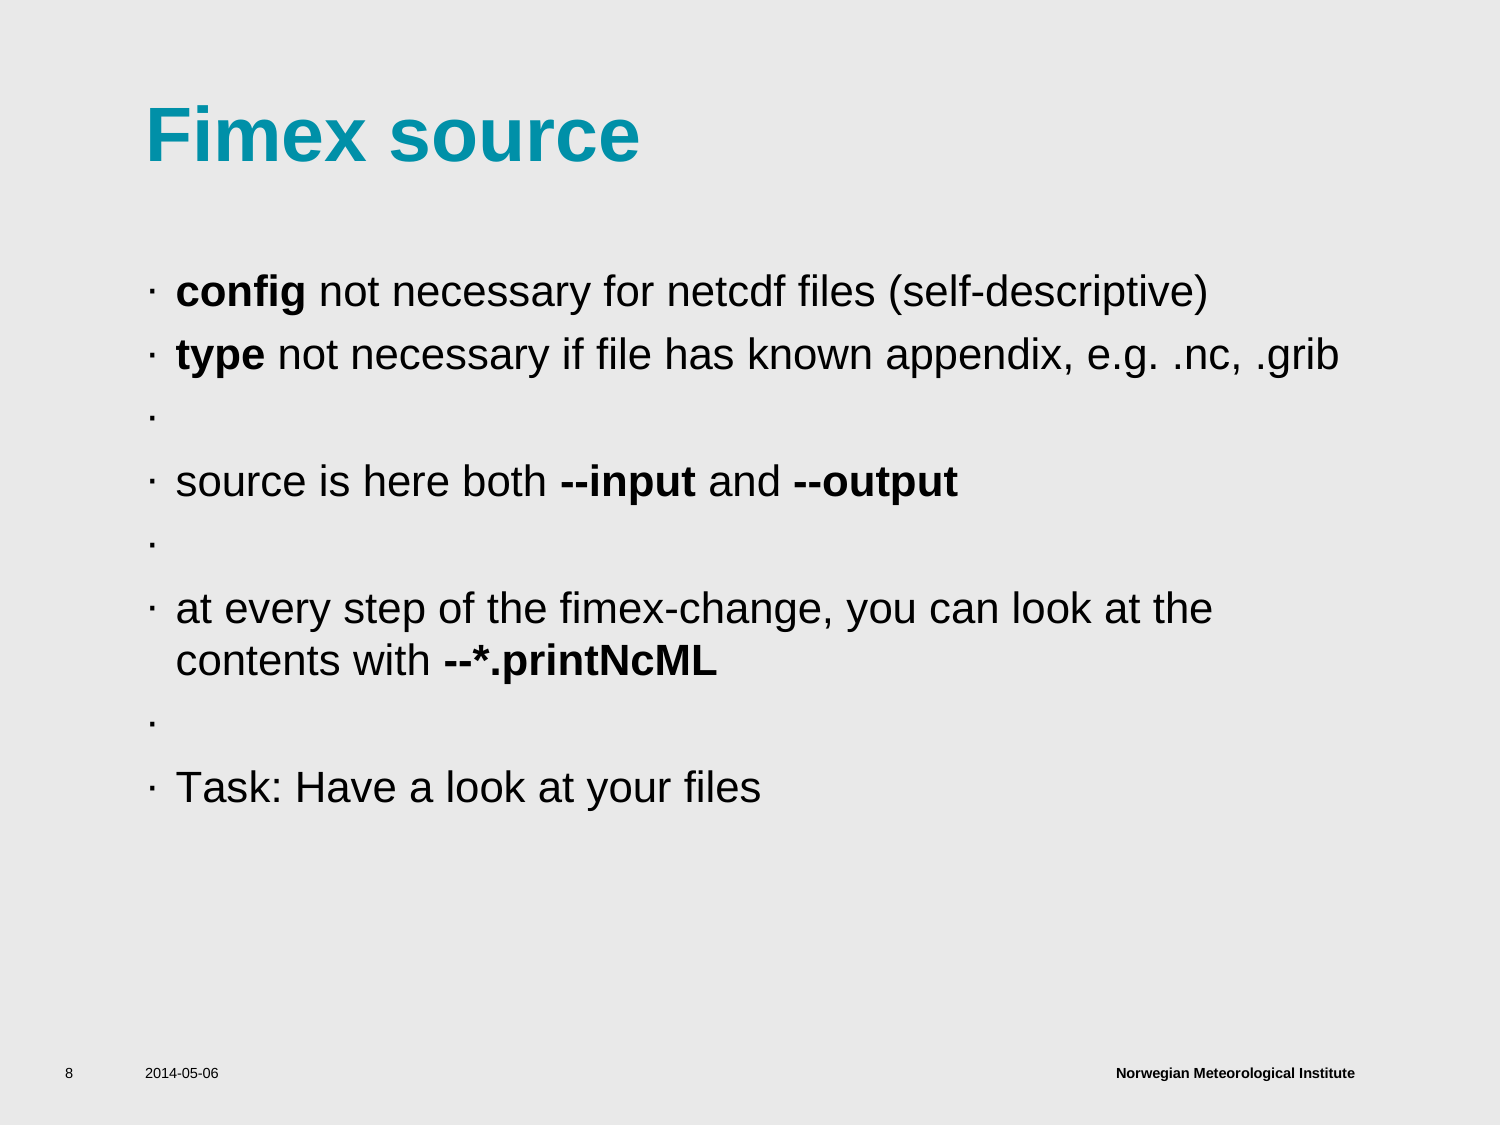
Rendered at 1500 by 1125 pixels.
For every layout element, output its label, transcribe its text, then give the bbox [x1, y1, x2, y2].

title Fimex source [145, 83, 1355, 178]
list config not necessary for netcdf files (self-descriptive) type not necessary if file has known appendix, e.g. .nc, .grib source is here both --input and --output at every step of the fimex-change, you can look at the contents with --*.printNcML Task: Have a look at your files [145, 262, 1355, 915]
